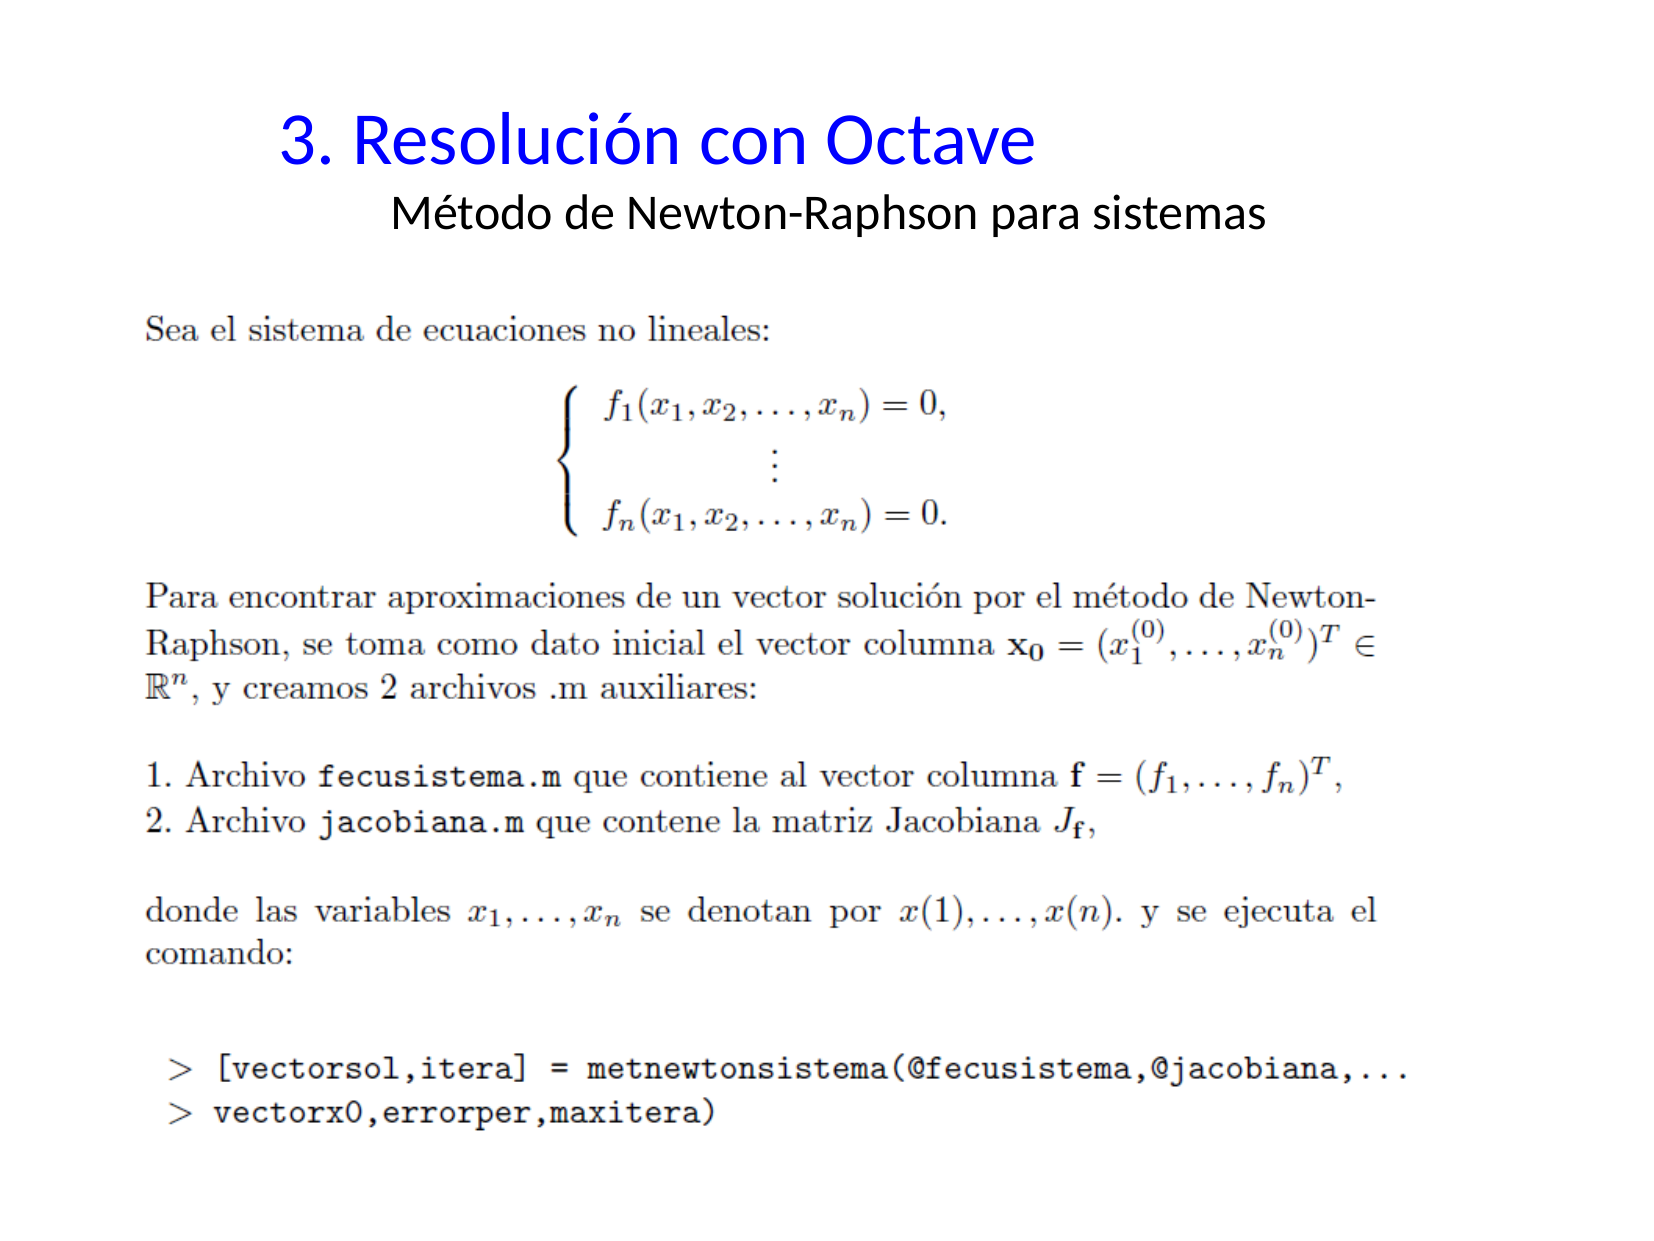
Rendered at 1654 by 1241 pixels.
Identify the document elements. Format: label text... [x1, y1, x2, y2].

text_box 3. Resolución con Octave Método de Newton-Raphson para sistemas [263, 82, 1537, 294]
picture [108, 294, 1545, 1195]
